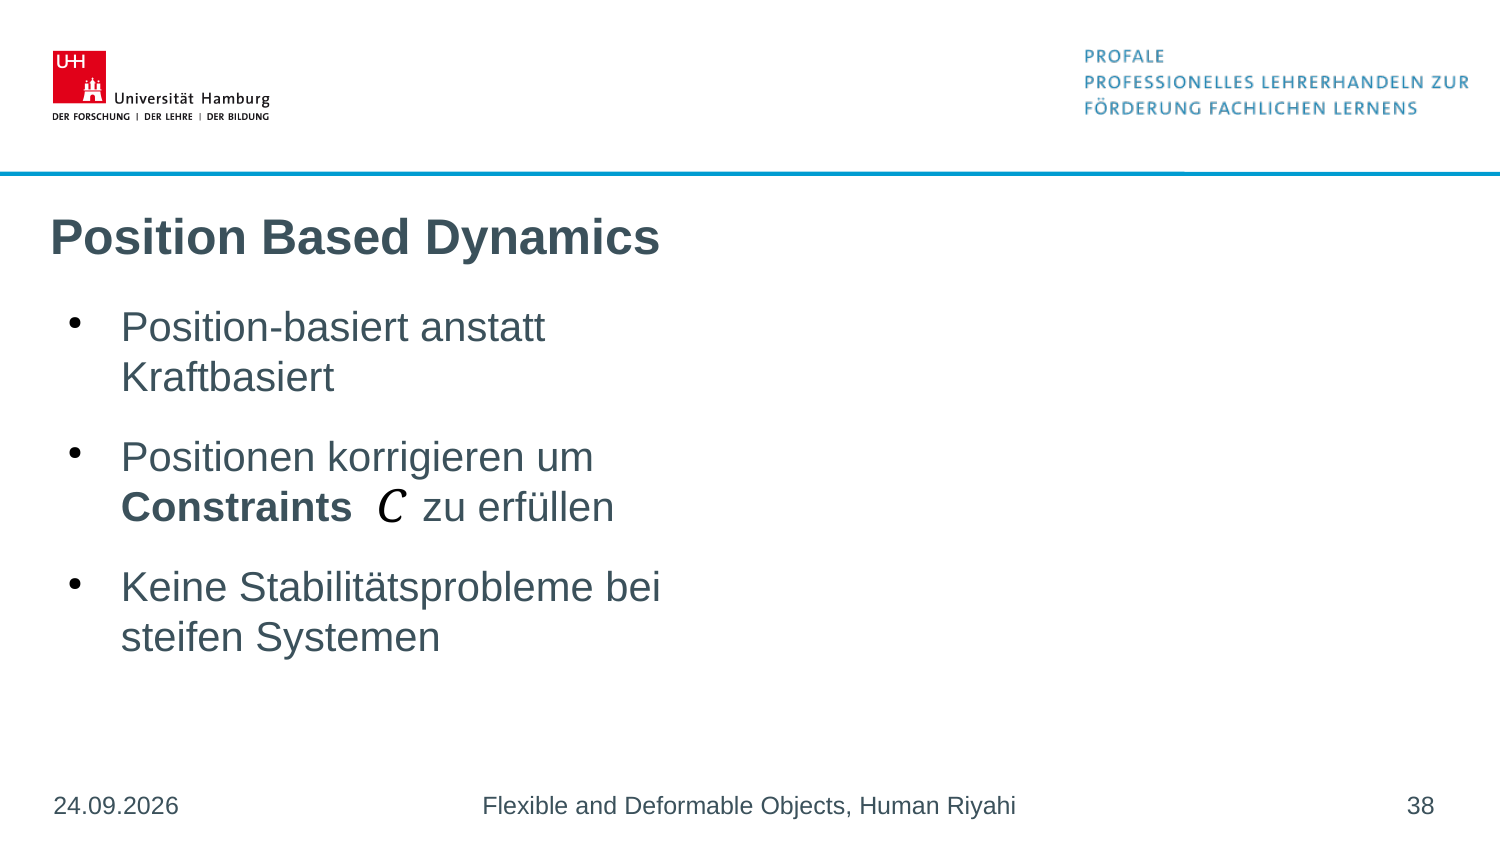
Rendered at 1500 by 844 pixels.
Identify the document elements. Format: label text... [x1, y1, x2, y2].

title Position Based Dynamics [35, 197, 1436, 280]
chart [376, 473, 410, 536]
list Position-basiert anstatt Kraftbasiert Positionen korrigieren um Constraints zu erfüllen Keine Stabilitätsprobleme bei steifen Systemen [35, 291, 734, 765]
picture [1085, 48, 1469, 115]
text_box <number> [1084, 782, 1435, 827]
text_box 08.07.2026 [53, 782, 404, 827]
picture [0, 0, 322, 147]
text_box Flexible and Deformable Objects, Human Riyahi [454, 782, 1046, 827]
